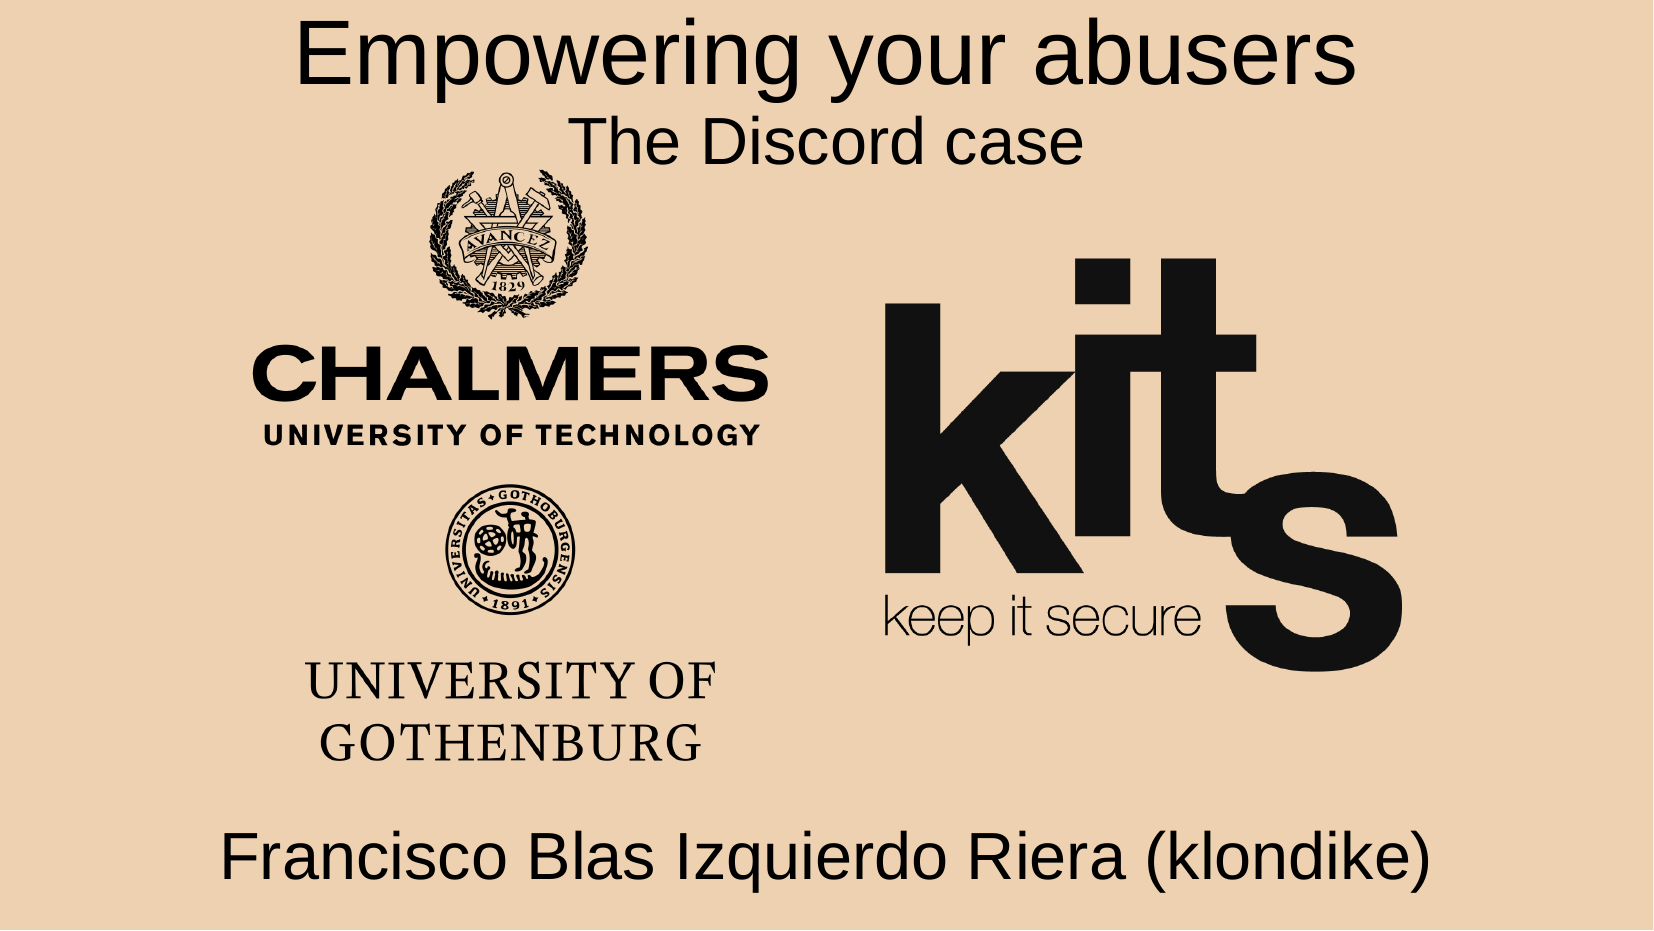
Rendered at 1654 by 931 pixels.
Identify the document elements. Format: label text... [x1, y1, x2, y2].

title Empowering your abusers The Discord case [0, 1, 1654, 179]
picture [885, 258, 1402, 672]
picture [252, 179, 768, 446]
picture [305, 484, 715, 761]
subtitle Francisco Blas Izquierdo Riera (klondike) [82, 803, 1571, 911]
